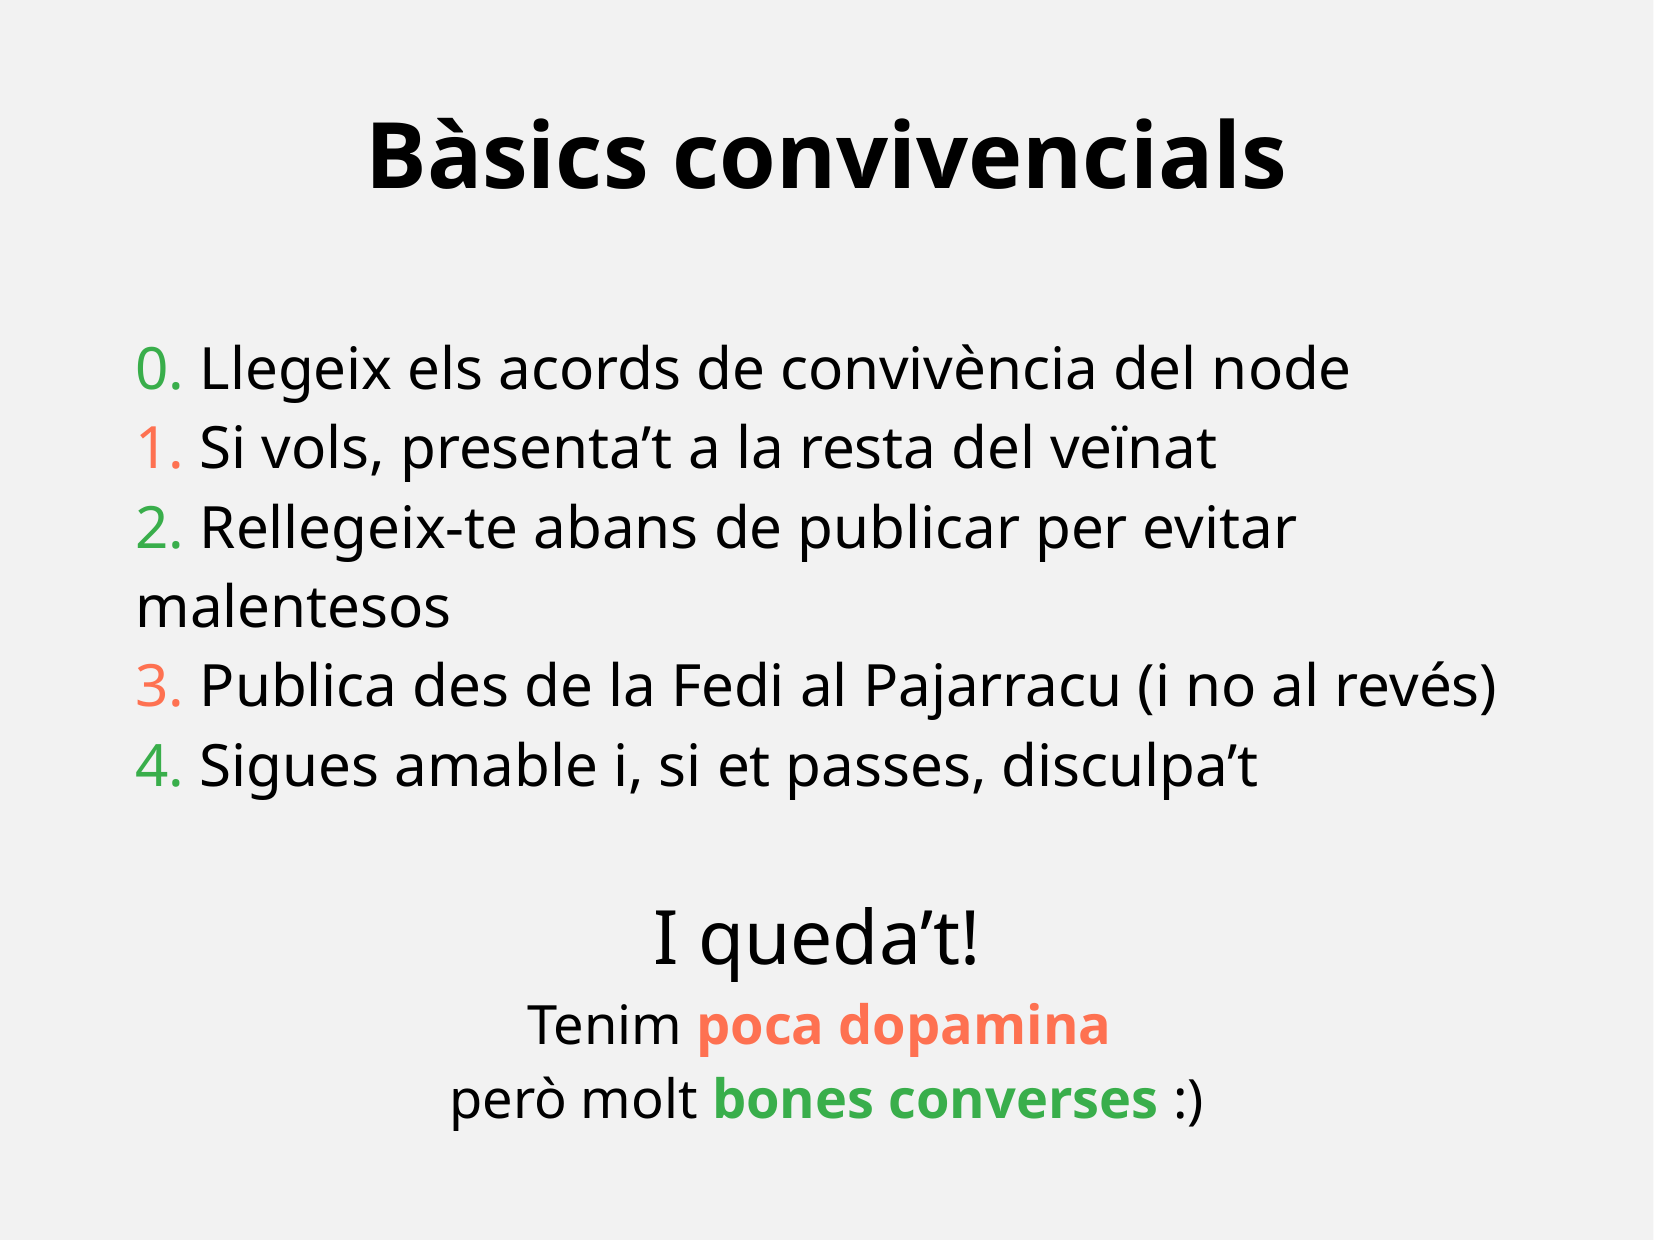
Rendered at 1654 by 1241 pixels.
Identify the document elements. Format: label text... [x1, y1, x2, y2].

title I queda’t! Tenim poca dopamina però molt bones converses :) [0, 885, 1654, 1134]
title Bàsics convivencials [82, 49, 1571, 257]
title 0. Llegeix els acords de convivència del node 1. Si vols, presenta’t a la resta del veïnat 2. Rellegeix-te abans de publicar per evitar malentesos 3. Publica des de la Fedi al Pajarracu (i no al revés) 4. Sigues amable i, si et passes, disculpa’t [135, 327, 1583, 804]
